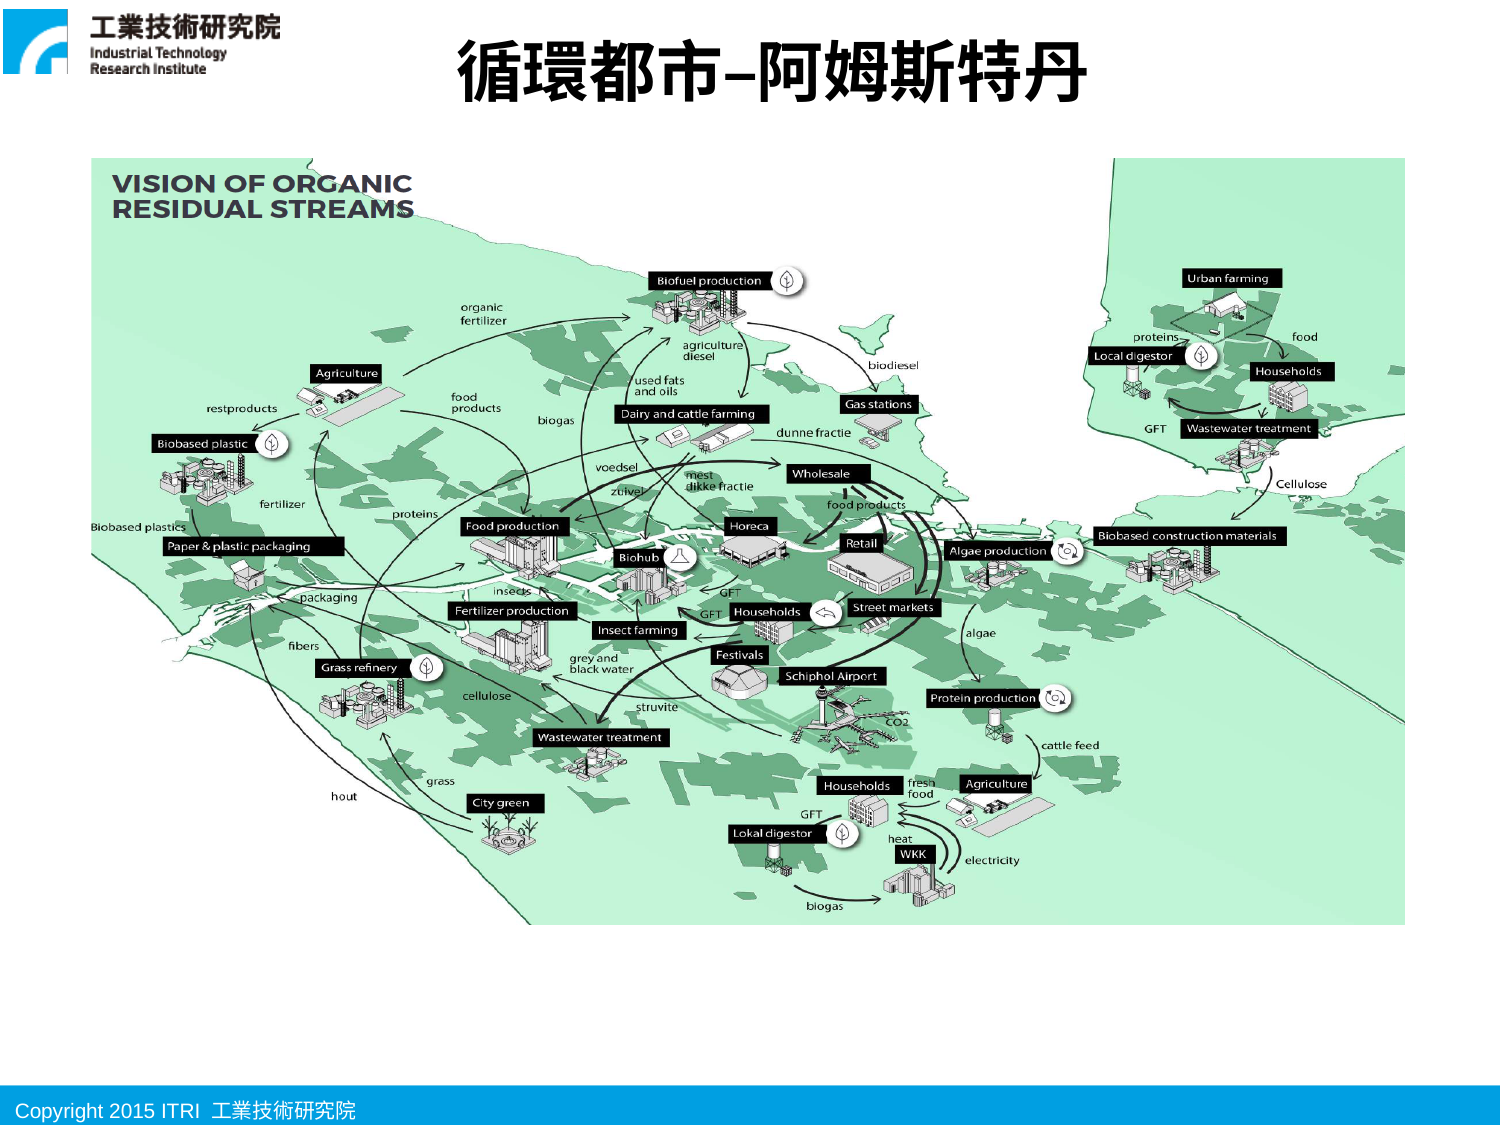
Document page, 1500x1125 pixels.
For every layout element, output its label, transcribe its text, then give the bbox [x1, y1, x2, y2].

list [75, 262, 1426, 1005]
picture [19, 9, 135, 74]
title 循環都市–阿姆斯特丹 [135, 2, 1411, 138]
picture [91, 158, 1405, 925]
